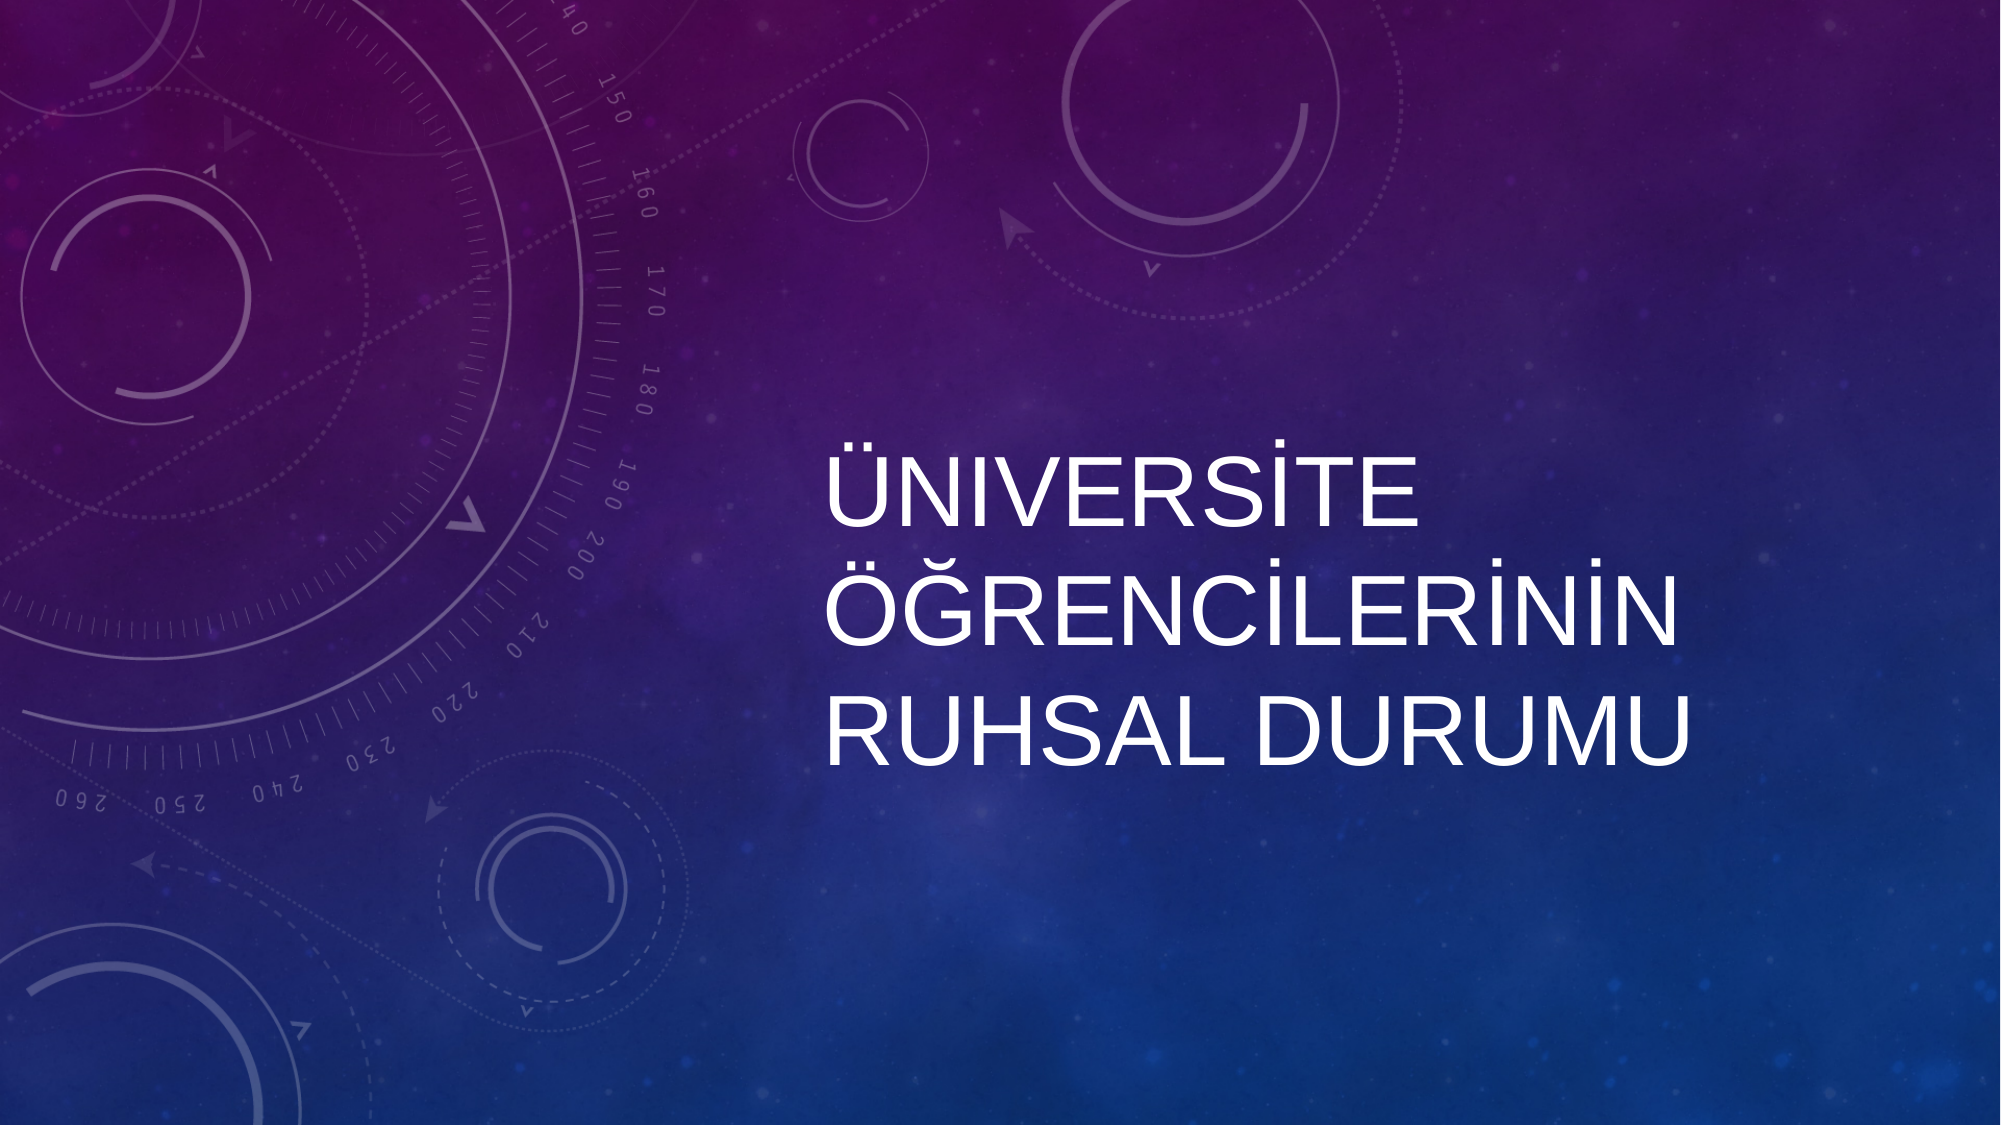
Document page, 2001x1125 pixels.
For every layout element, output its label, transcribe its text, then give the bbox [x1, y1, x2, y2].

title üniversİte öğrencİlerİnİn ruhsal durumu [807, 170, 1989, 794]
